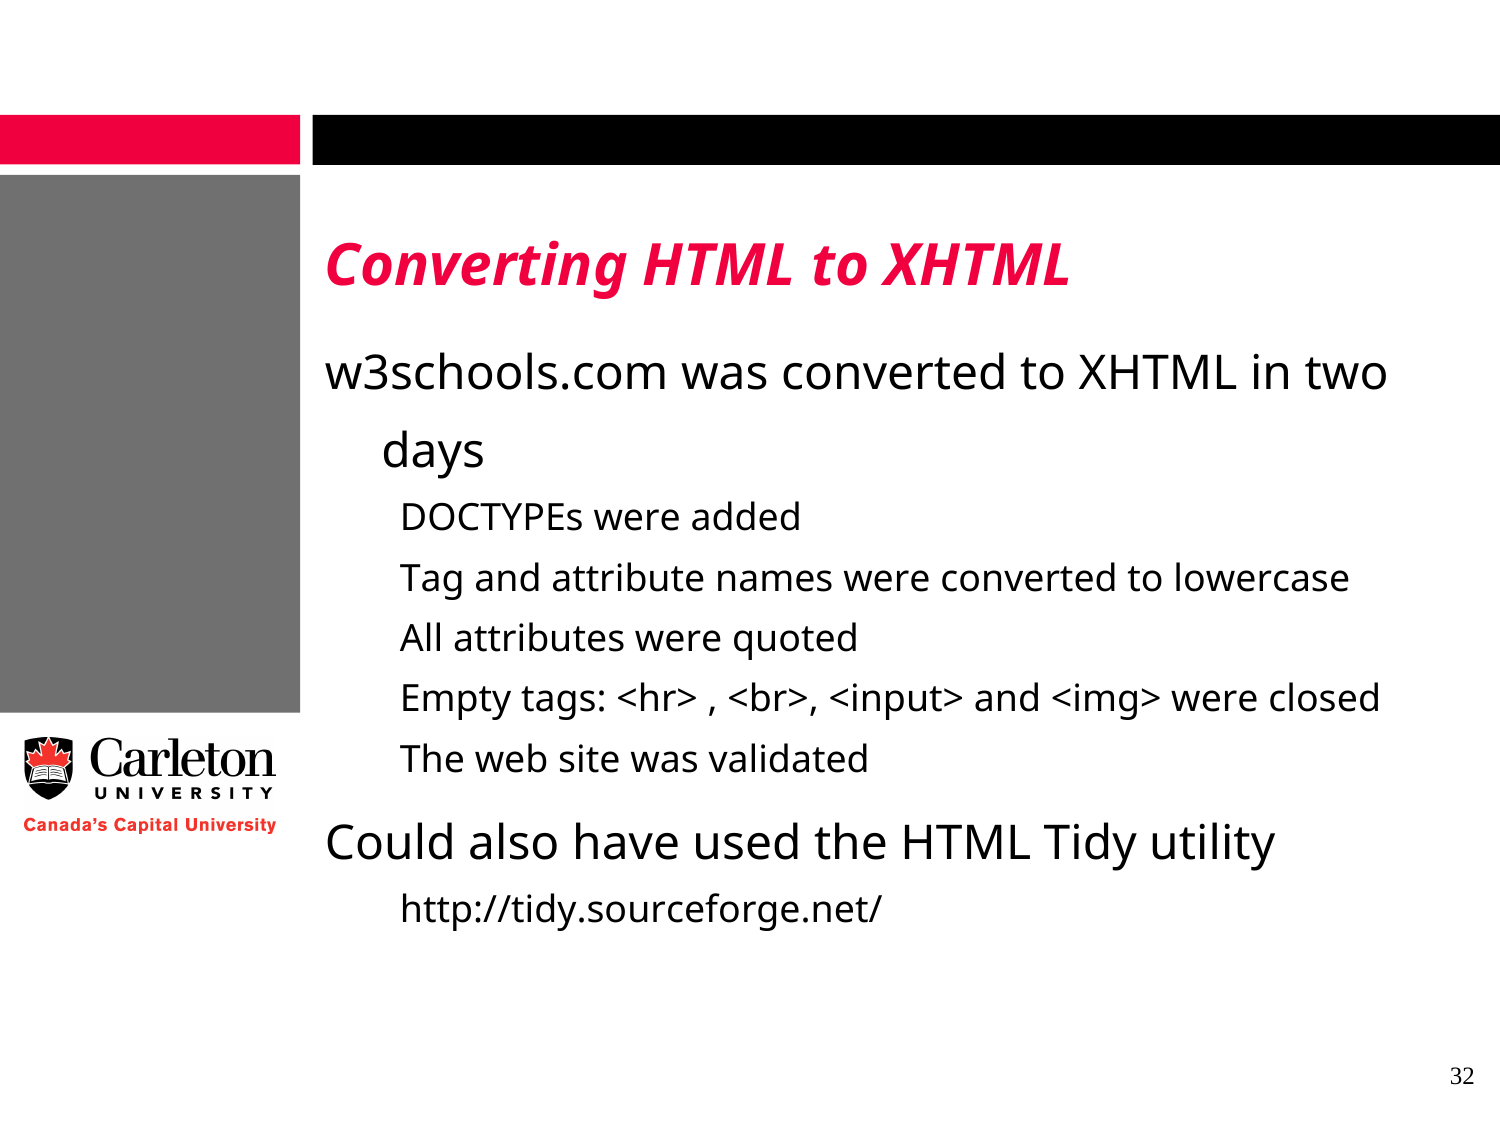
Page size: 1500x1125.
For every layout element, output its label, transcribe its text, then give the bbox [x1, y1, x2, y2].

picture [24, 737, 276, 834]
title Converting HTML to XHTML [324, 194, 1450, 324]
list w3schools.com was converted to XHTML in two days DOCTYPEs were added Tag and attribute names were converted to lowercase All attributes were quoted Empty tags: <hr> , <br>, <input> and <img> were closed The web site was validated Could also have used the HTML Tidy utility http://tidy.sourceforge.net/ [324, 324, 1450, 1036]
